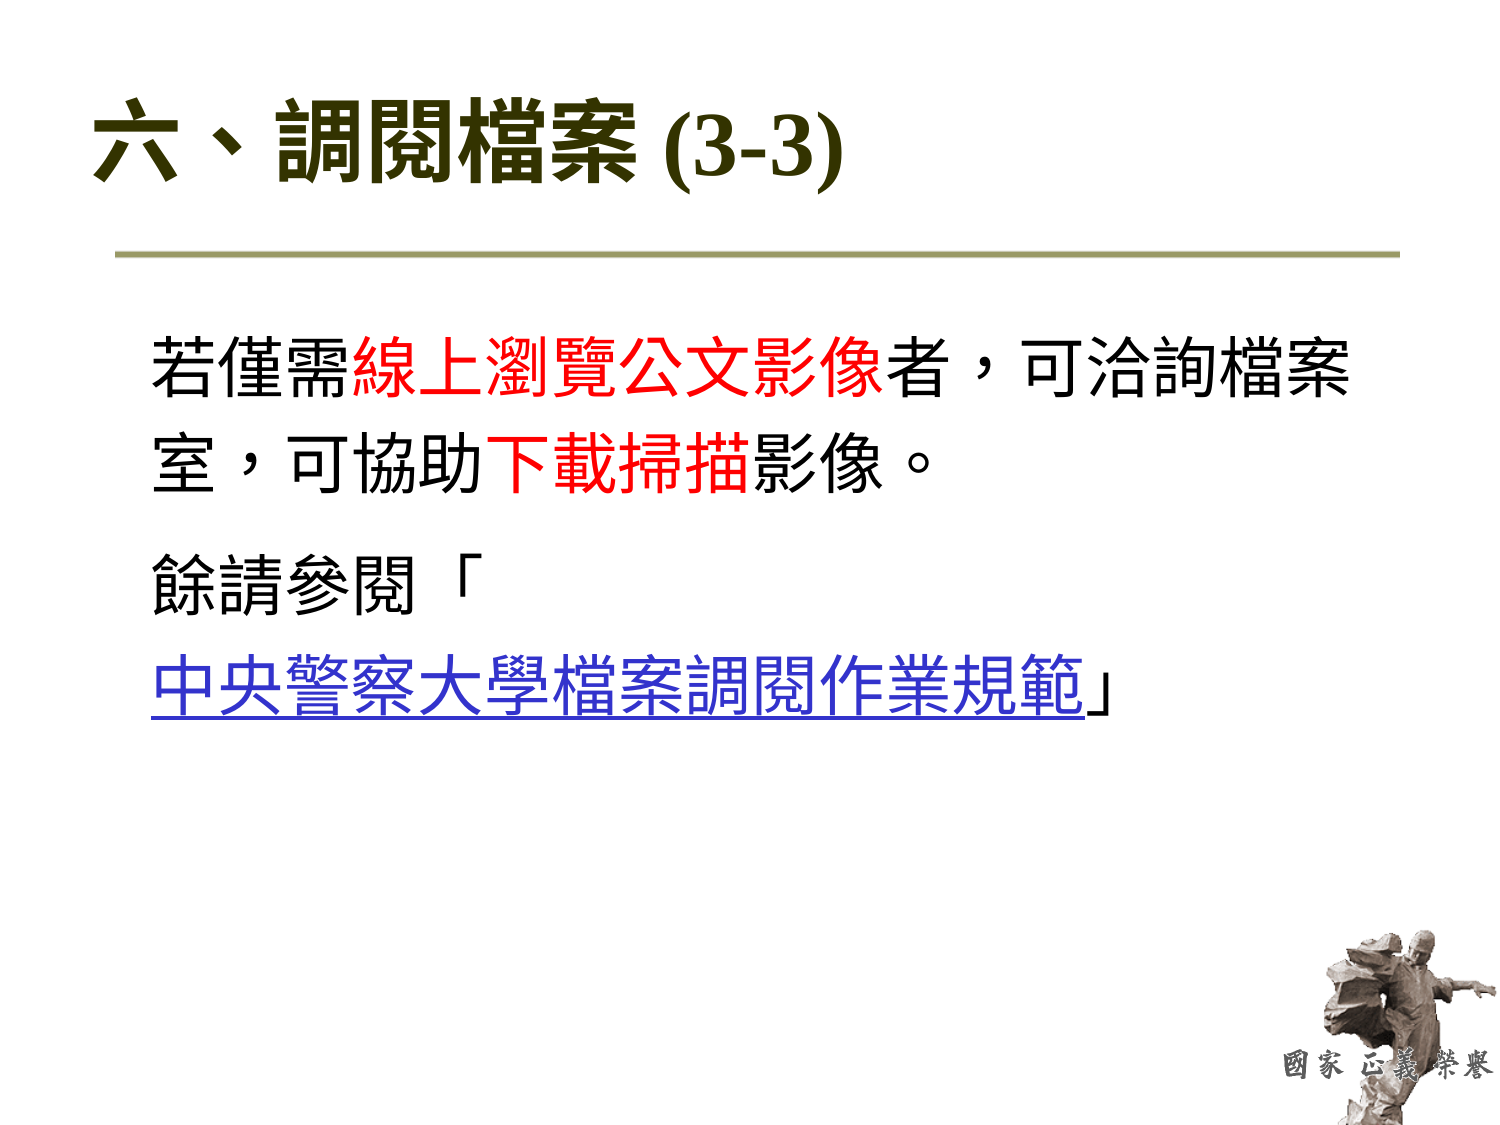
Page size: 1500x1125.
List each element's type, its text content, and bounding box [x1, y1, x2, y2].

picture [1318, 928, 1500, 1125]
list 若僅需線上瀏覽公文影像者，可洽詢檔案室，可協助下載掃描影像。 餘請參閱「中央警察大學檔案調閱作業規範」 [135, 302, 1425, 1000]
picture [115, 243, 1400, 265]
title 六、調閱檔案(3-3) [75, 45, 1425, 233]
